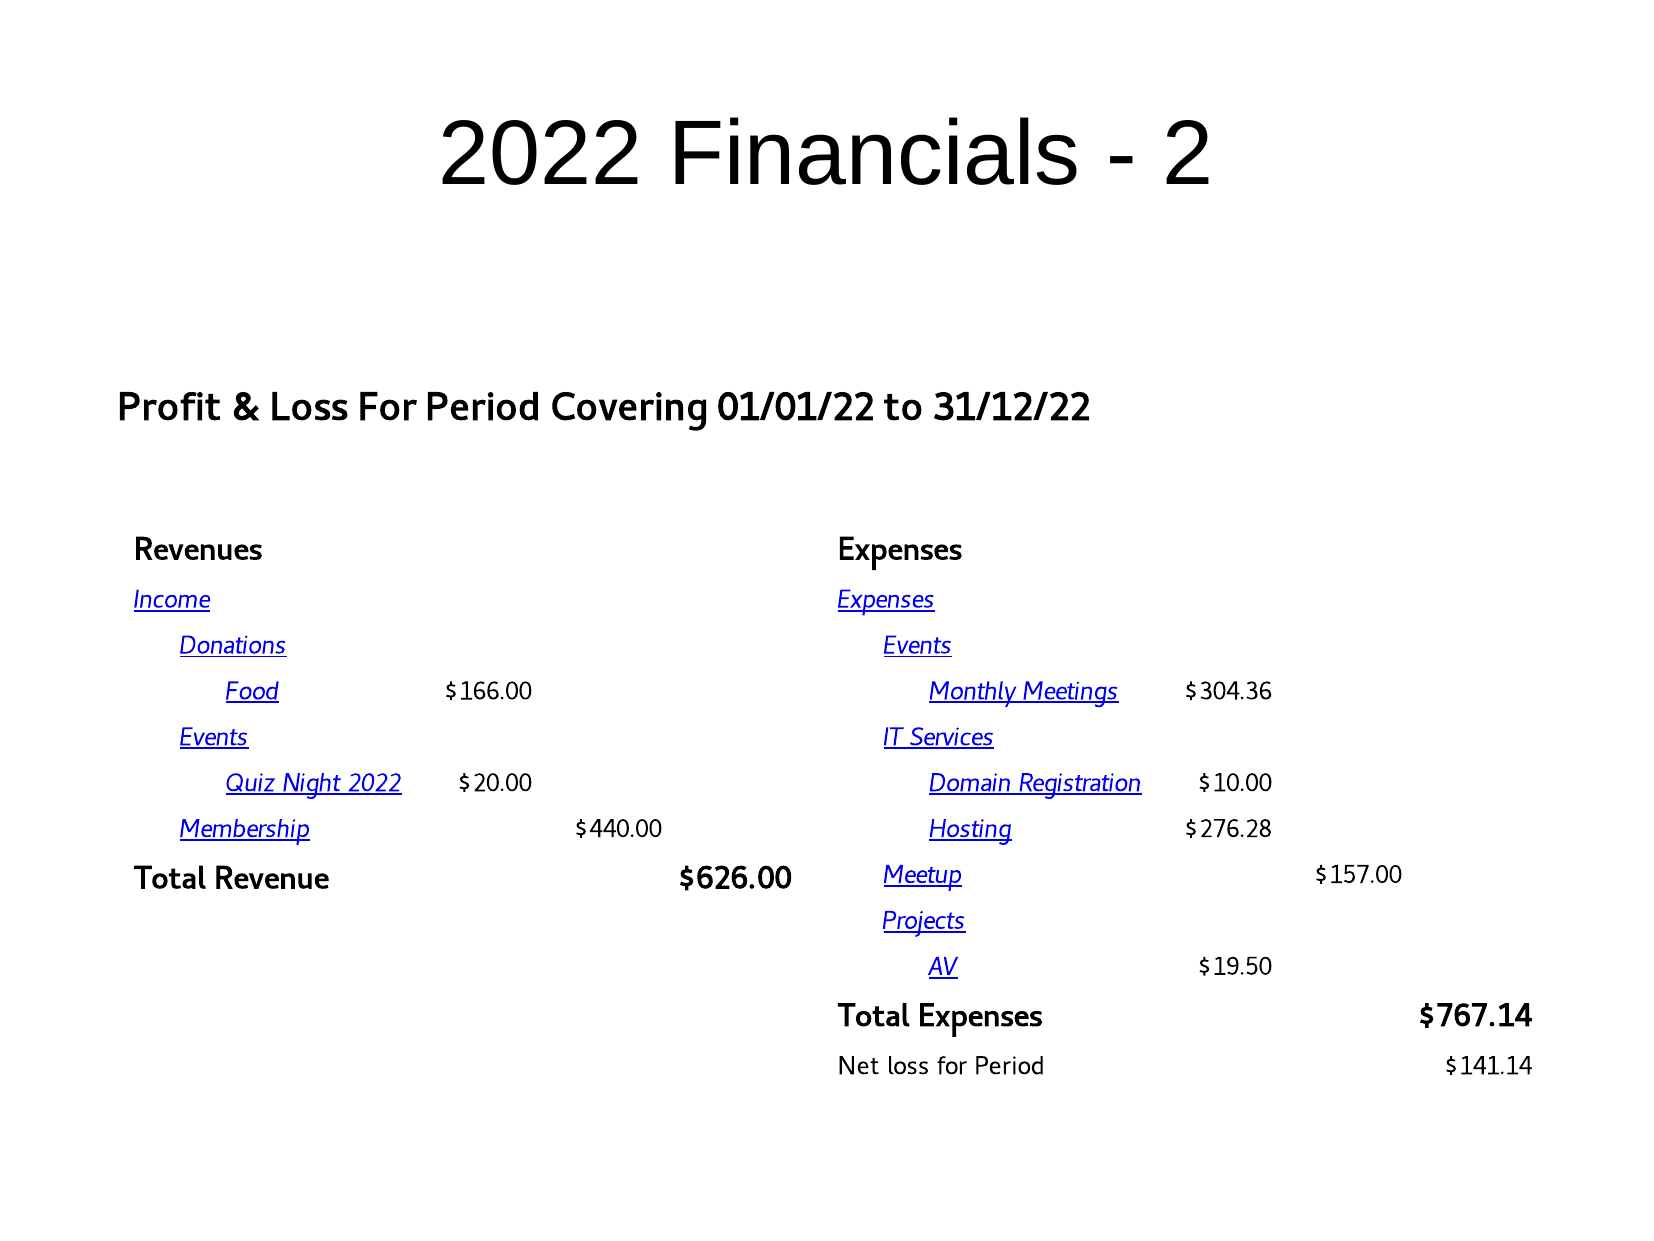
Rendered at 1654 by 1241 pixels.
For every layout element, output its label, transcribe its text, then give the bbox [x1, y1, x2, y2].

title 2022 Financials - 2 [82, 49, 1571, 257]
picture [55, 298, 1595, 1111]
